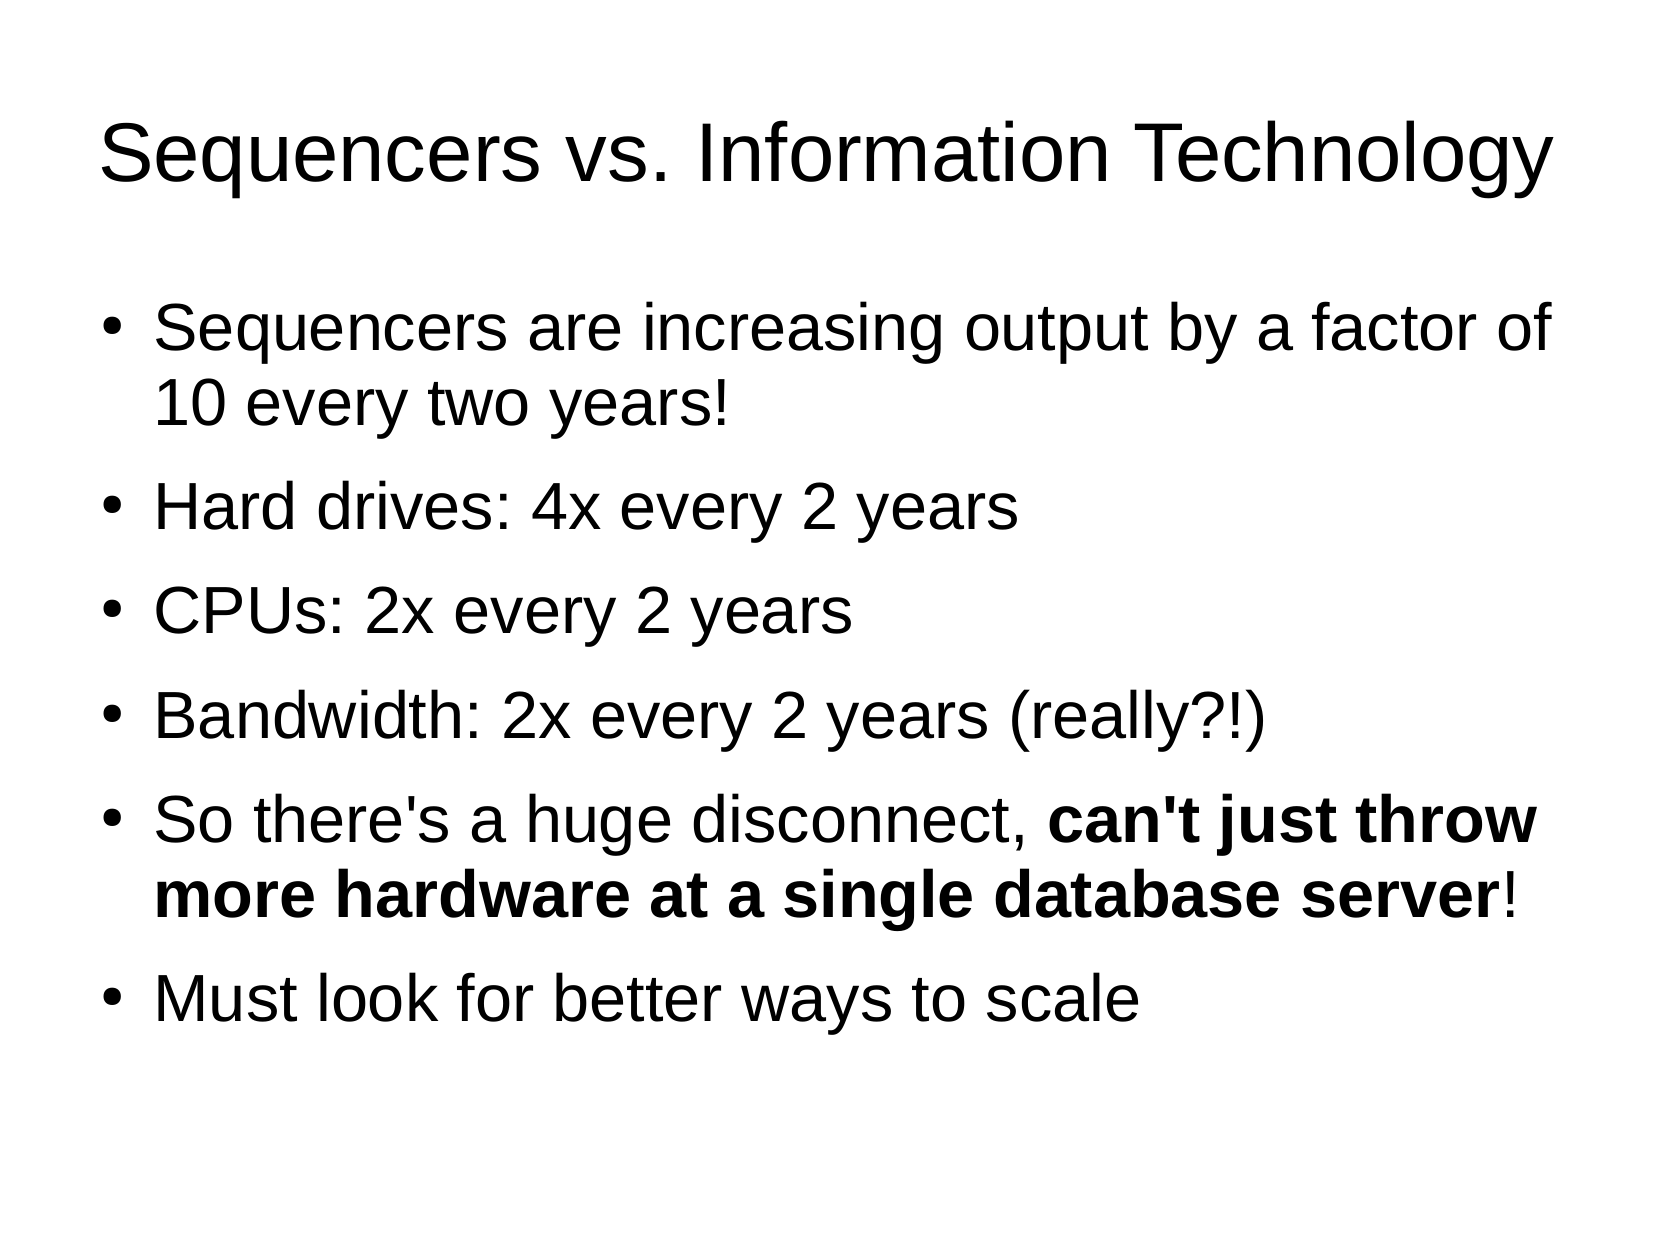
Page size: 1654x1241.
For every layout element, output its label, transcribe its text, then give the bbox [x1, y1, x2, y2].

list Sequencers are increasing output by a factor of 10 every two years! Hard drives: 4x every 2 years CPUs: 2x every 2 years Bandwidth: 2x every 2 years (really?!) So there's a huge disconnect, can't just throw more hardware at a single database server! Must look for better ways to scale [82, 290, 1571, 1109]
title Sequencers vs. Information Technology [82, 56, 1571, 250]
